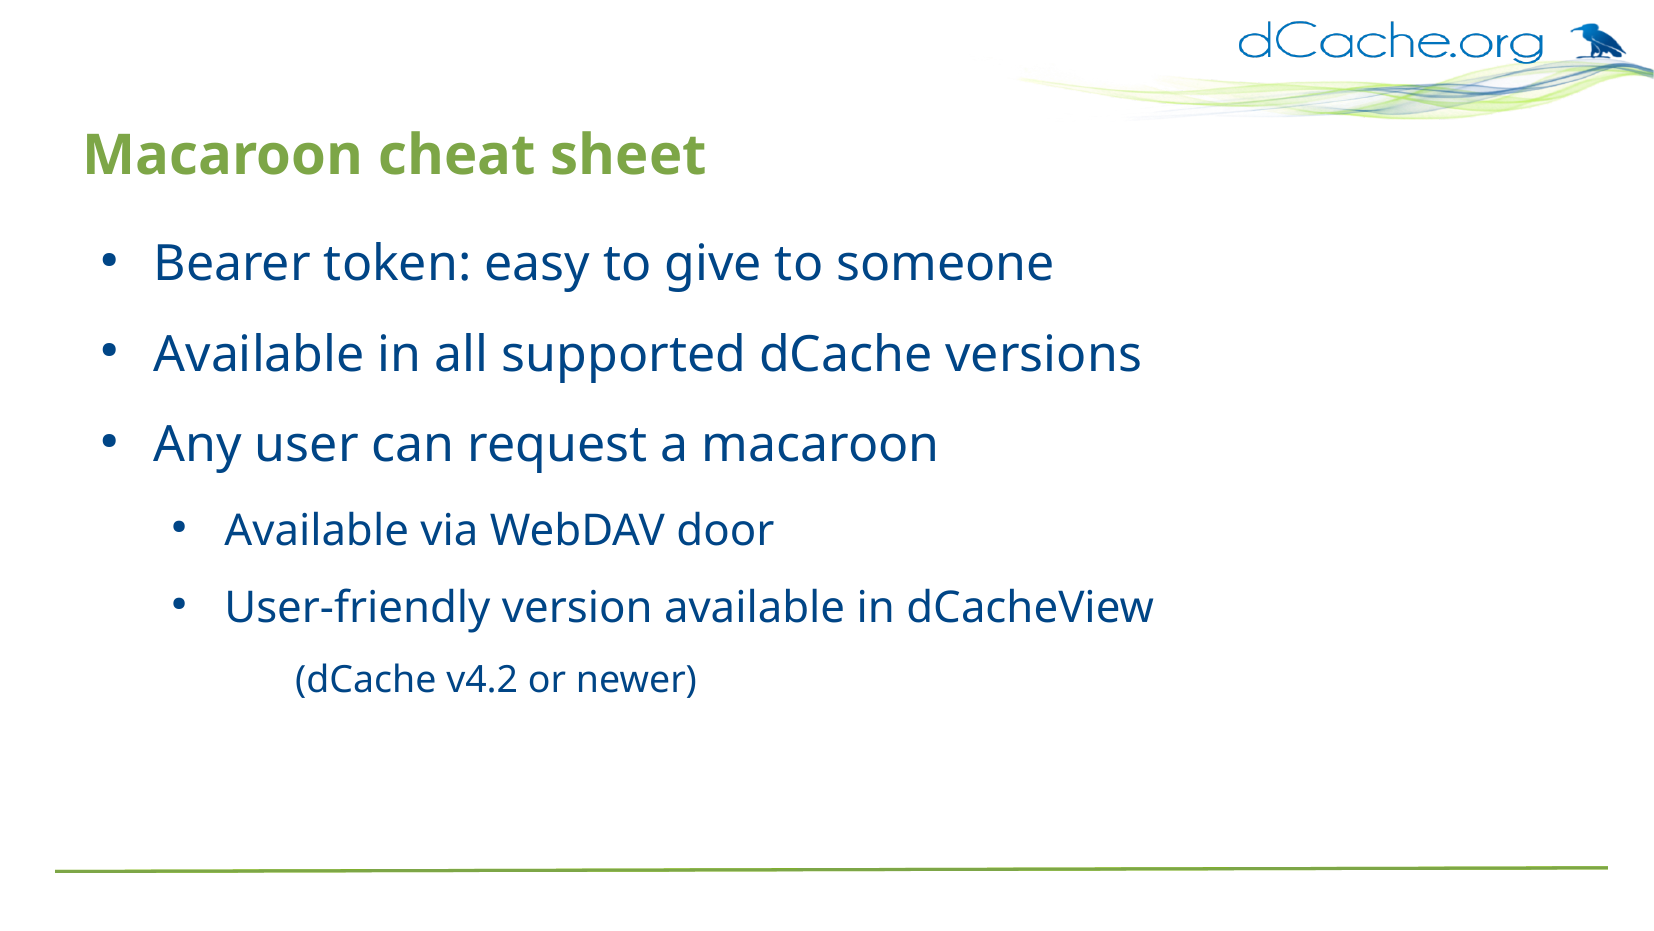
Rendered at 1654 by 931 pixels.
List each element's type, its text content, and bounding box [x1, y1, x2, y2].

list Bearer token: easy to give to someone Available in all supported dCache versions Any user can request a macaroon Available via WebDAV door User-friendly version available in dCacheView (dCache v4.2 or newer) [82, 227, 1571, 767]
title Macaroon cheat sheet [82, 116, 1605, 189]
picture [956, 12, 1654, 127]
